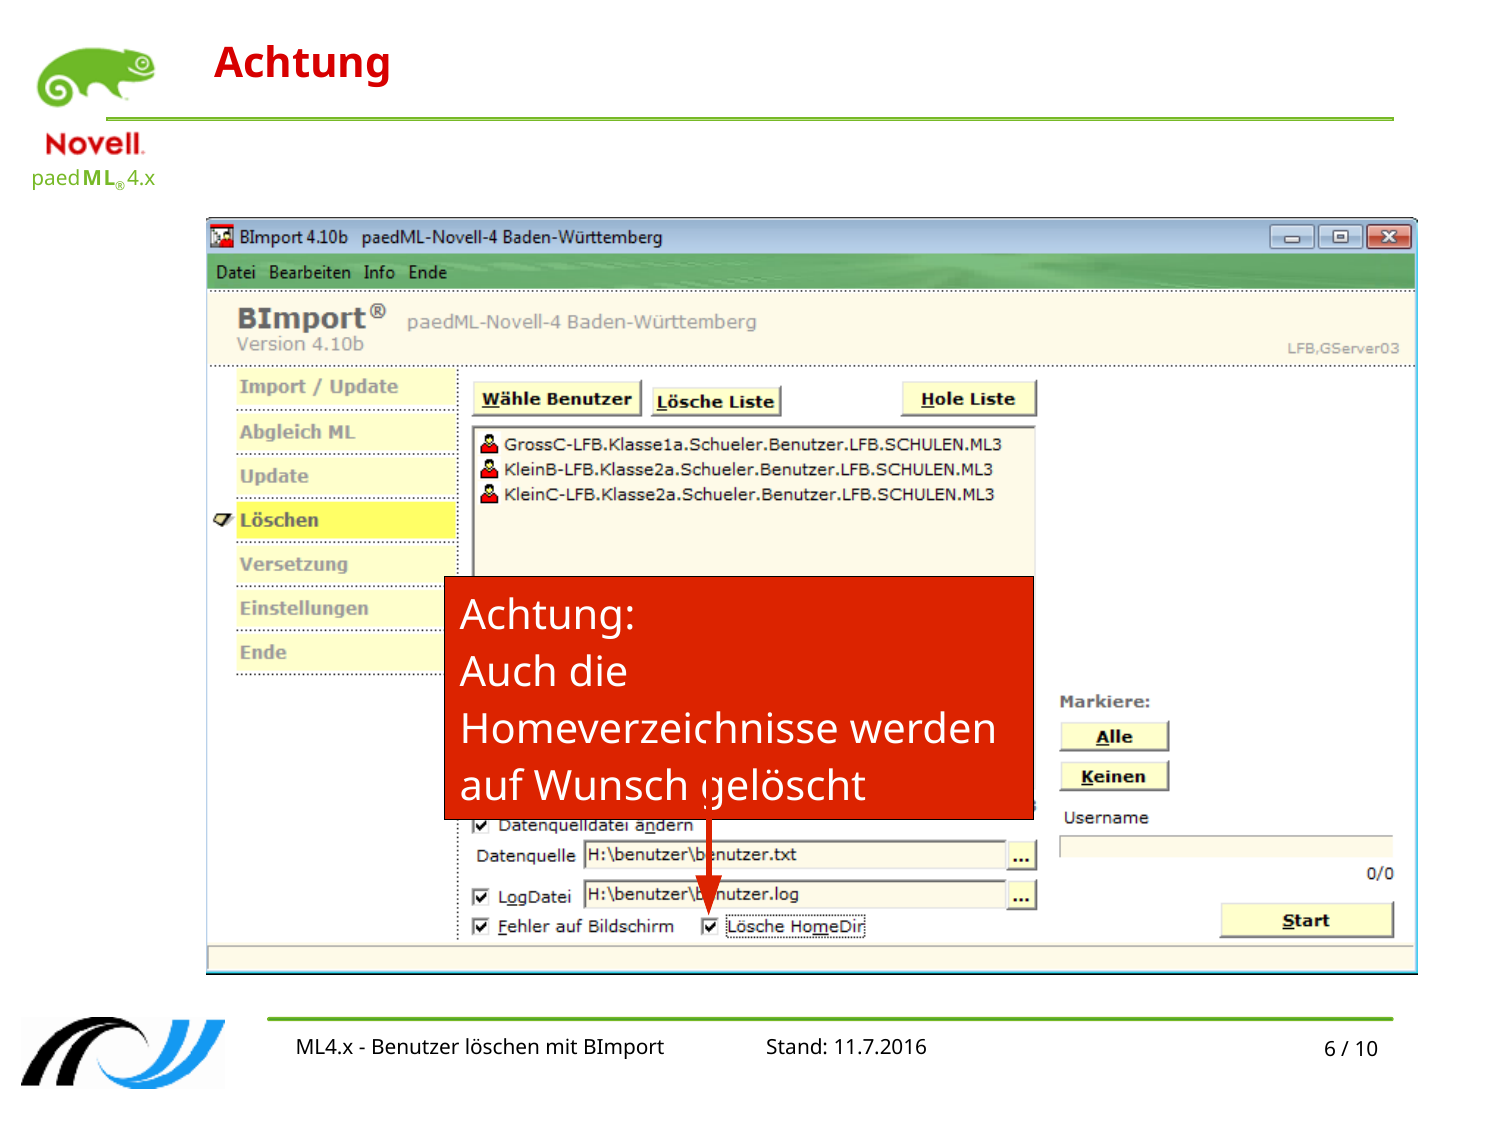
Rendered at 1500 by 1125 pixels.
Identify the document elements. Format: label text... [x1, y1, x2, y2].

text_box Achtung: Auch die Homeverzeichnisse werden auf Wunsch gelöscht [444, 576, 1034, 743]
picture [206, 217, 1418, 975]
picture [24, 32, 167, 175]
picture [21, 1017, 225, 1089]
title Achtung [214, 16, 1393, 108]
